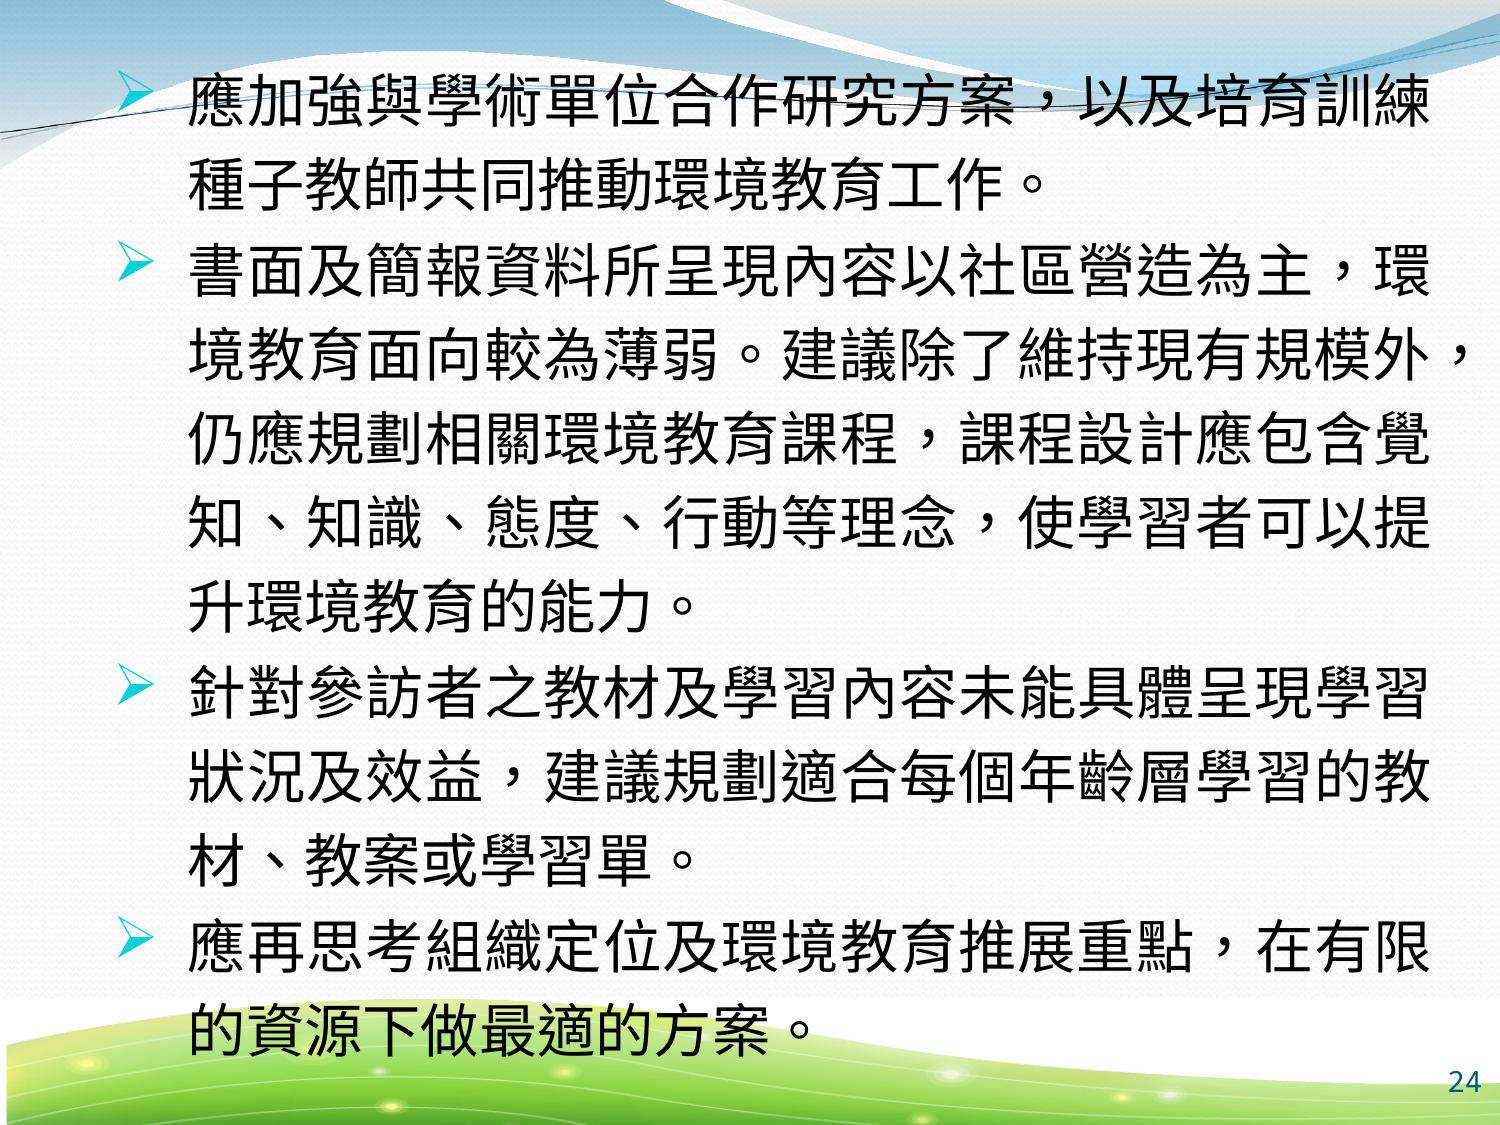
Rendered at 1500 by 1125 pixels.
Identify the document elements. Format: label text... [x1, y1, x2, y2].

text_box <編號> [1357, 1042, 1483, 1103]
picture [0, 0, 1500, 1125]
list 應加強與學術單位合作研究方案，以及培育訓練種子教師共同推動環境教育工作。 書面及簡報資料所呈現內容以社區營造為主，環境教育面向較為薄弱。建議除了維持現有規模外，仍應規劃相關環境教育課程，課程設計應包含覺知、知識、態度、行動等理念，使學習者可以提升環境教育的能力。 針對參訪者之教材及學習內容未能具體呈現學習狀況及效益，建議規劃適合每個年齡層學習的教材、教案或學習單。 應再思考組織定位及環境教育推展重點，在有限的資源下做最適的方案。 [41, 42, 1447, 1071]
